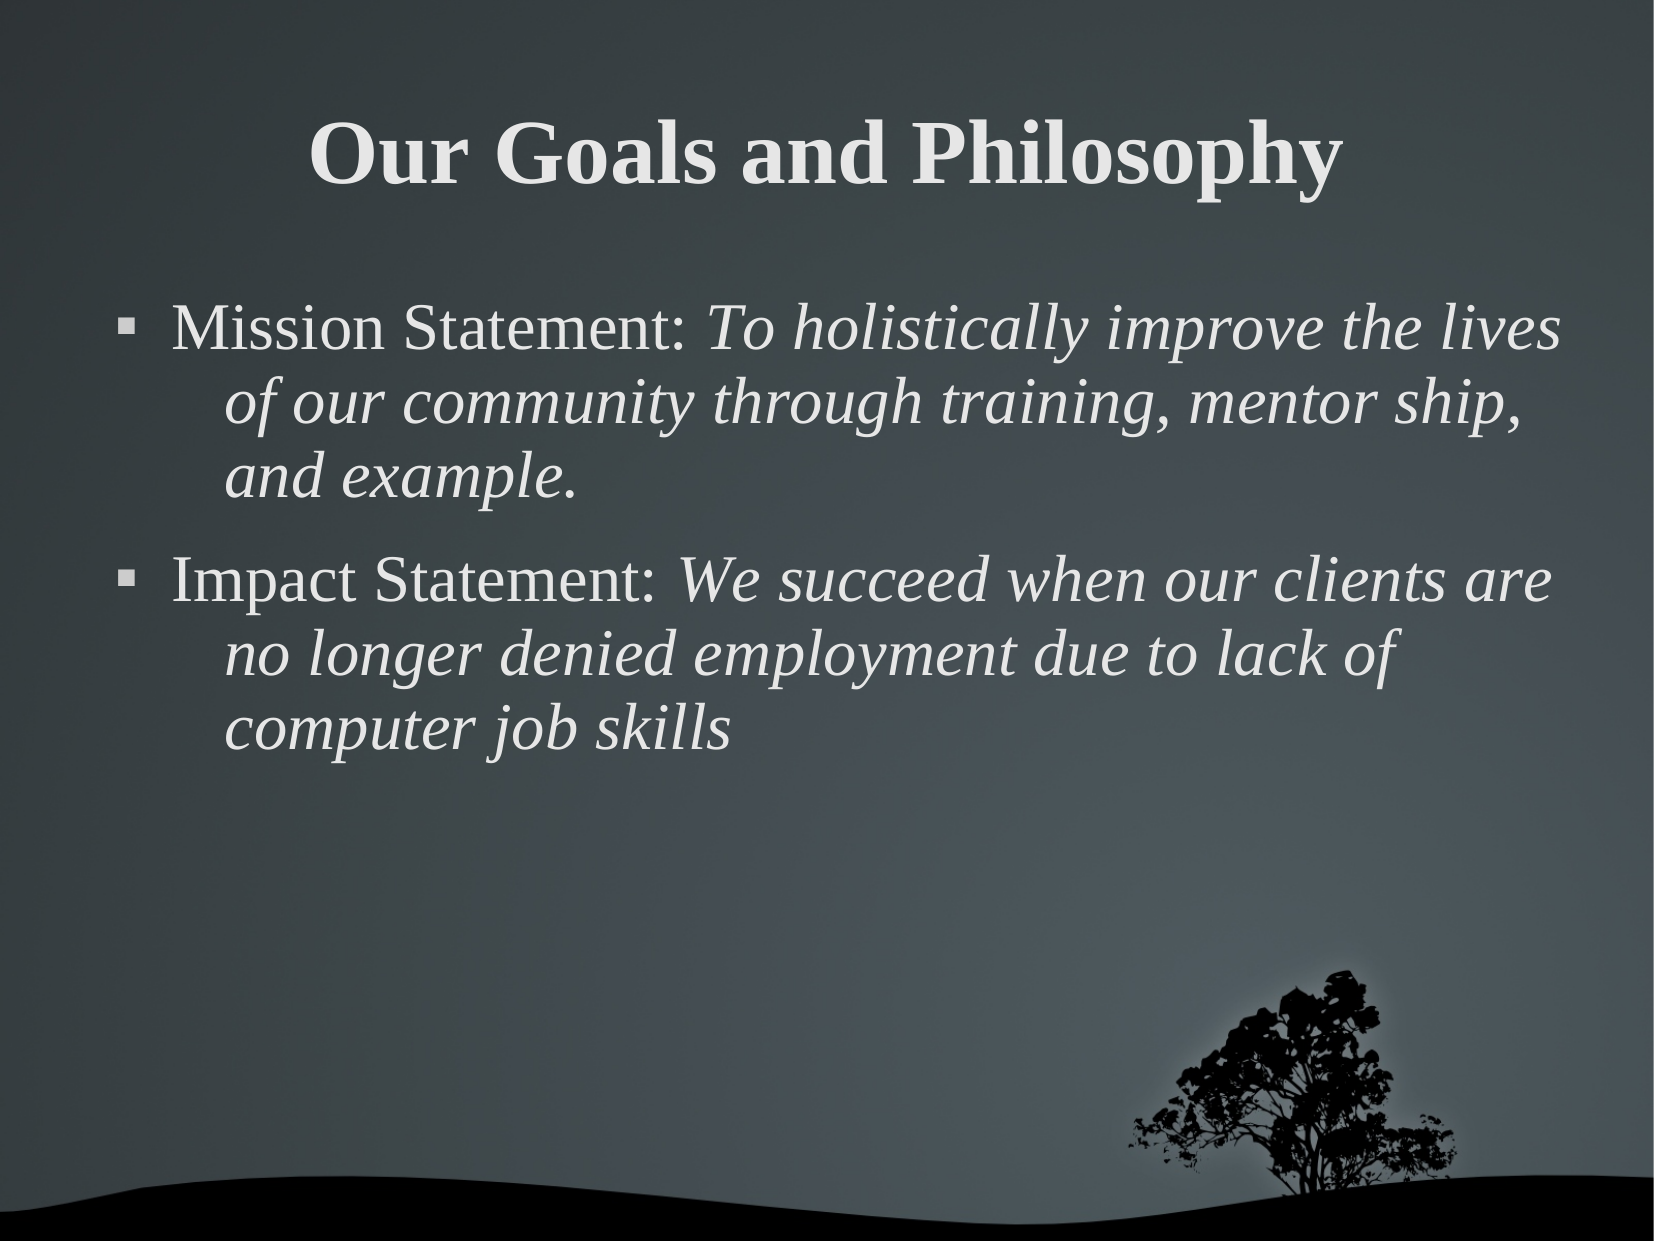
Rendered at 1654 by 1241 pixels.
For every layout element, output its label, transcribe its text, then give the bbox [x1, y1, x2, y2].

title Our Goals and Philosophy [82, 49, 1571, 257]
list Mission Statement: To holistically improve the lives of our community through training, mentor ship, and example. Impact Statement: We succeed when our clients are no longer denied employment due to lack of computer job skills [82, 290, 1571, 1109]
picture [0, 0, 1654, 1241]
